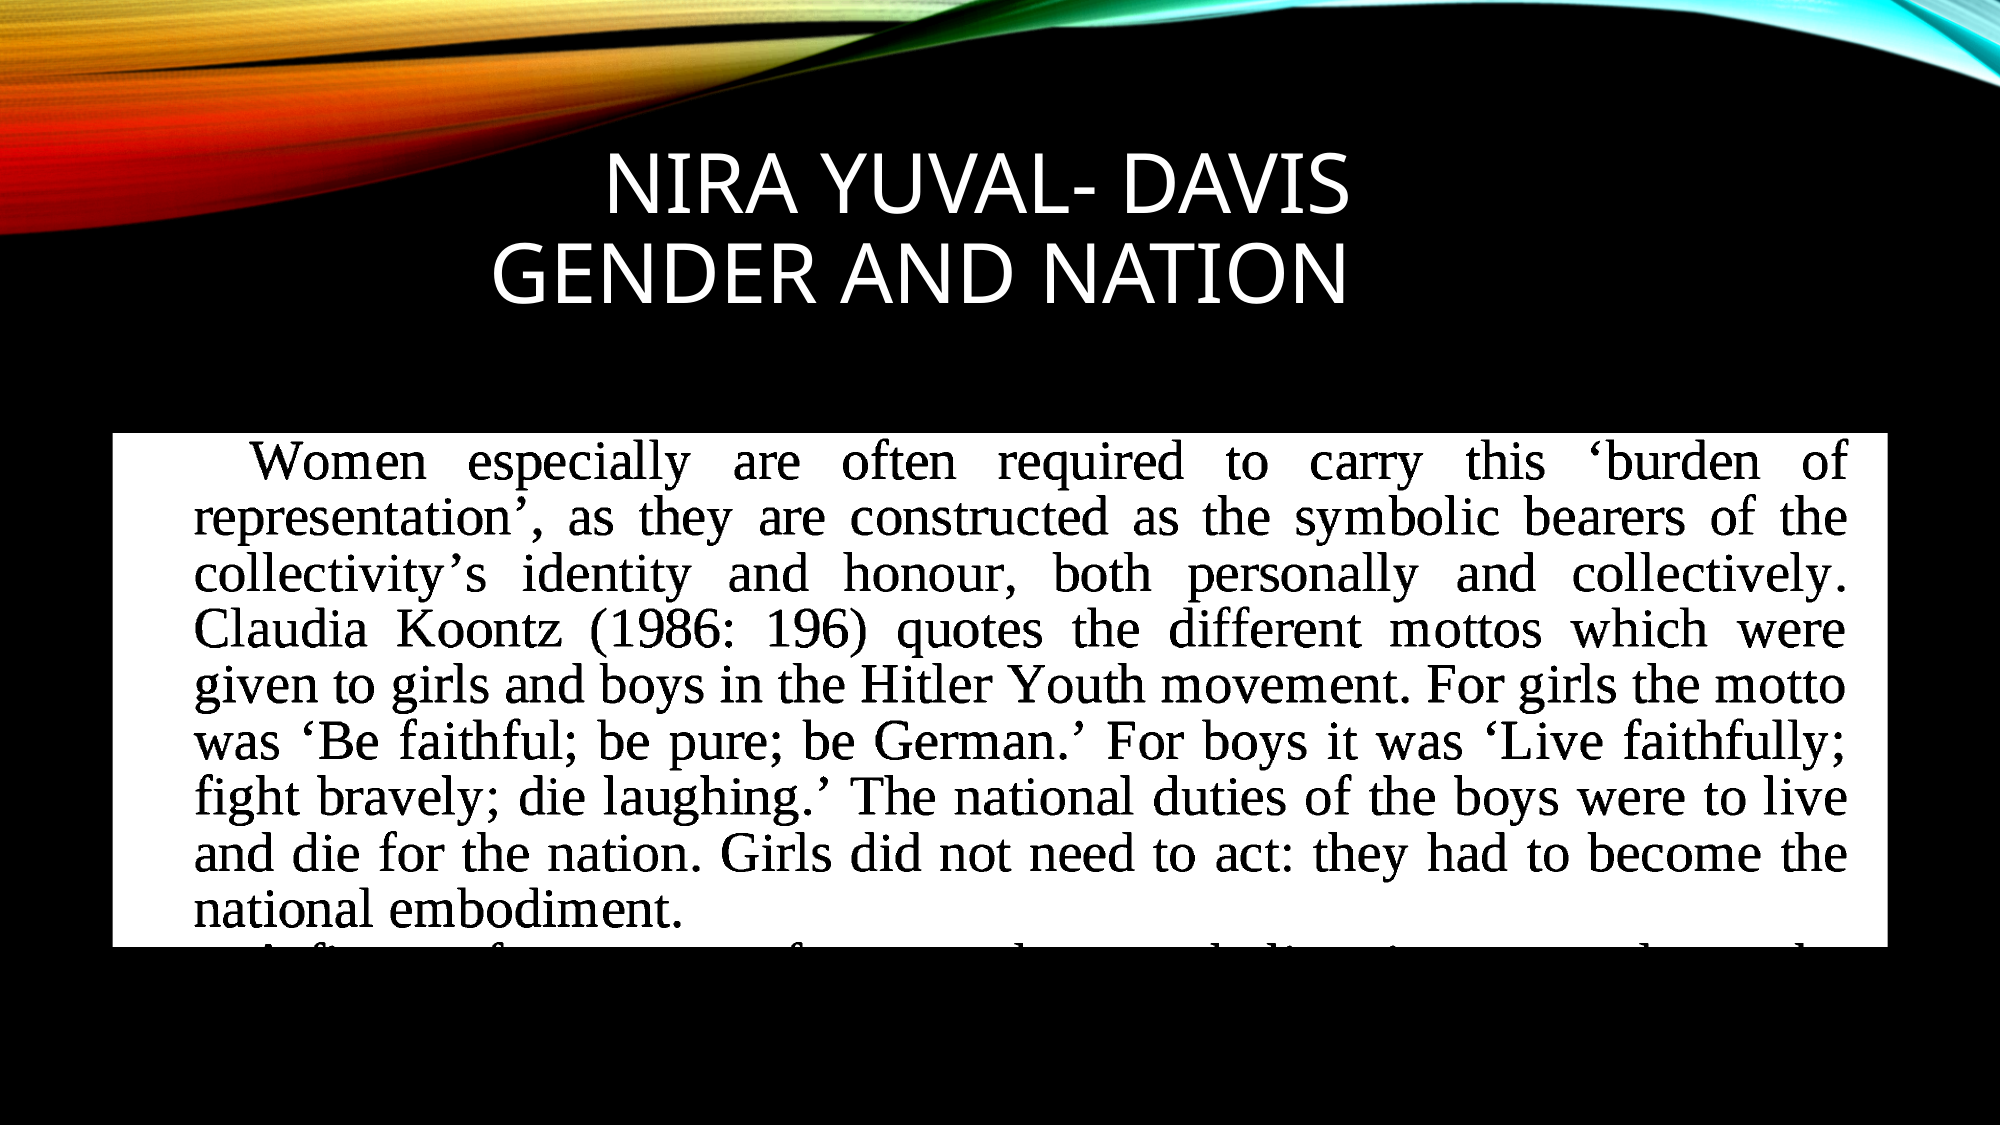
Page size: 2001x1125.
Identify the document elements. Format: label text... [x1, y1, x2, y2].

picture [112, 433, 1888, 947]
title Nira Yuval- Davis Gender and Nation [474, 125, 1888, 338]
